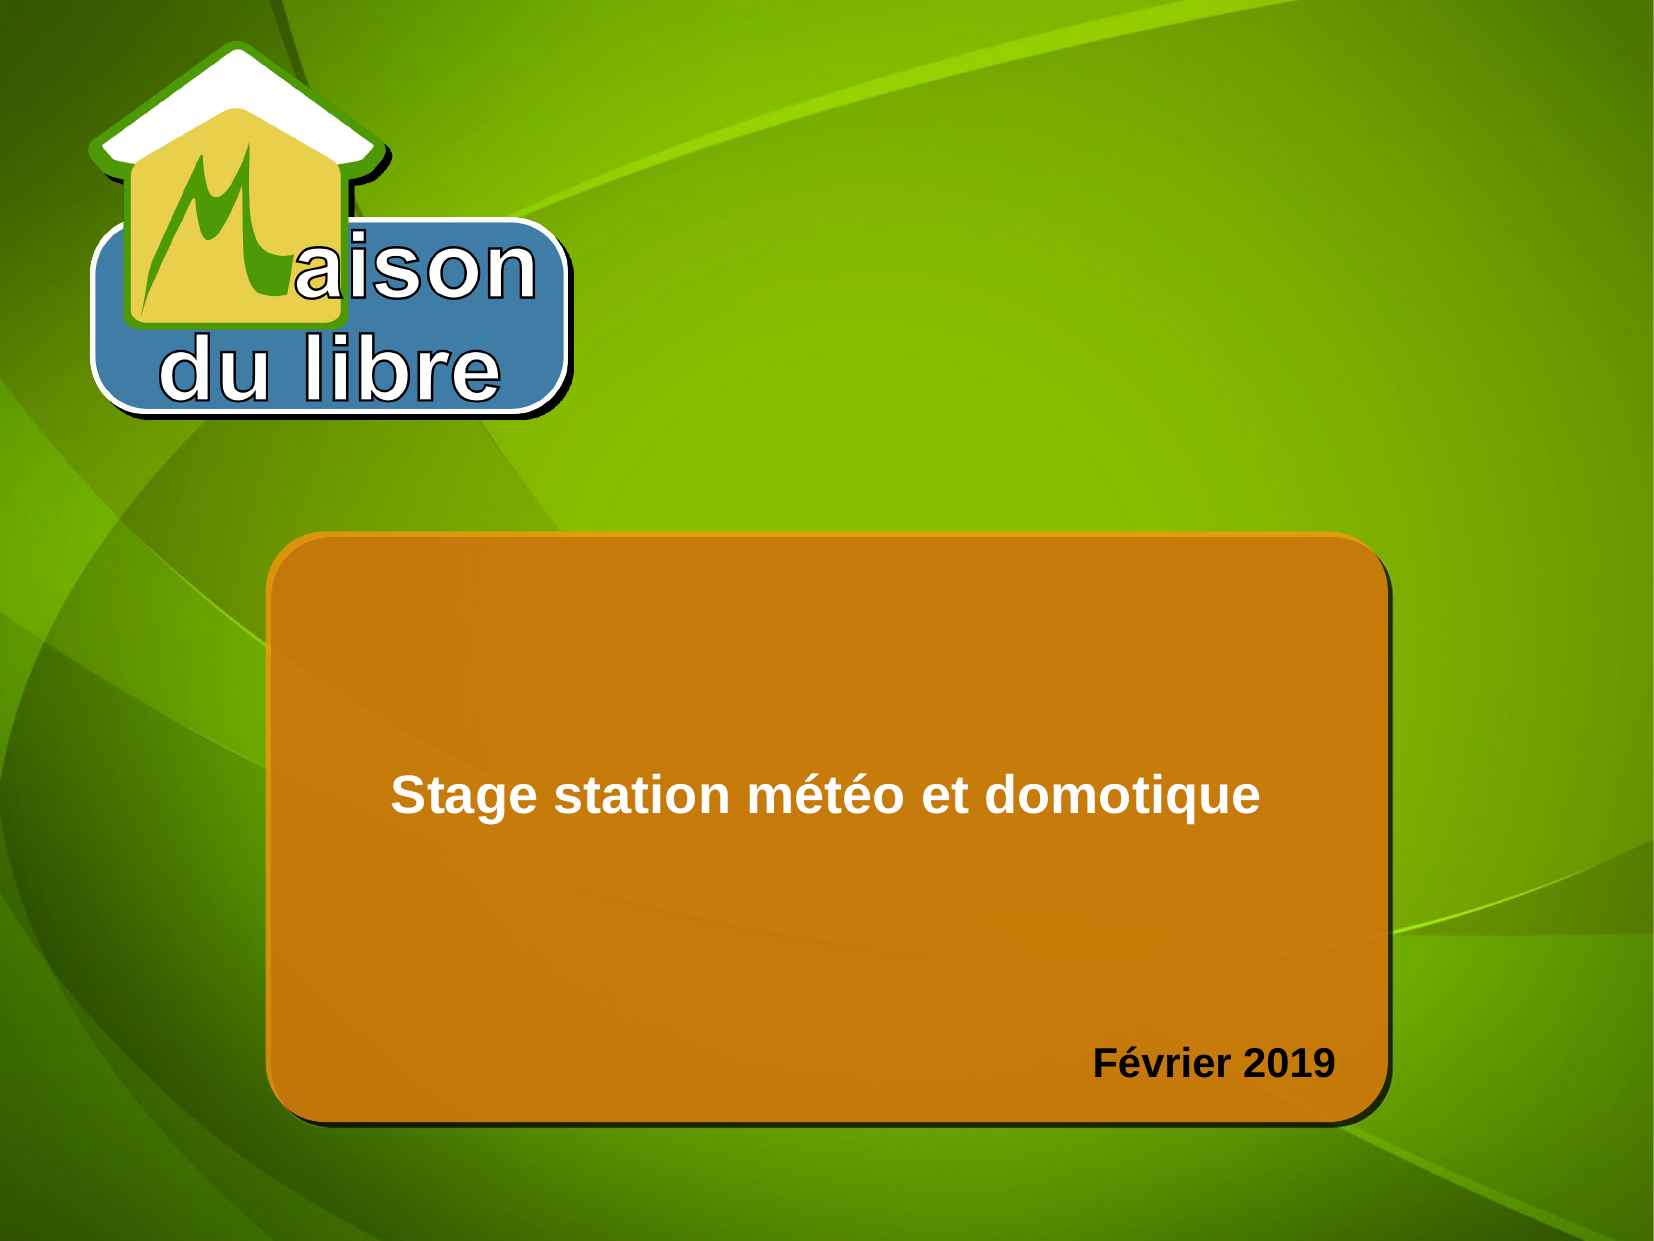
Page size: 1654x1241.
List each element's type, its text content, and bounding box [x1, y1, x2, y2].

title Février 2019 [1092, 1003, 1388, 1123]
title Stage station météo et domotique [295, 720, 1359, 869]
text_box [265, 531, 1388, 1123]
picture [0, 0, 1654, 1241]
